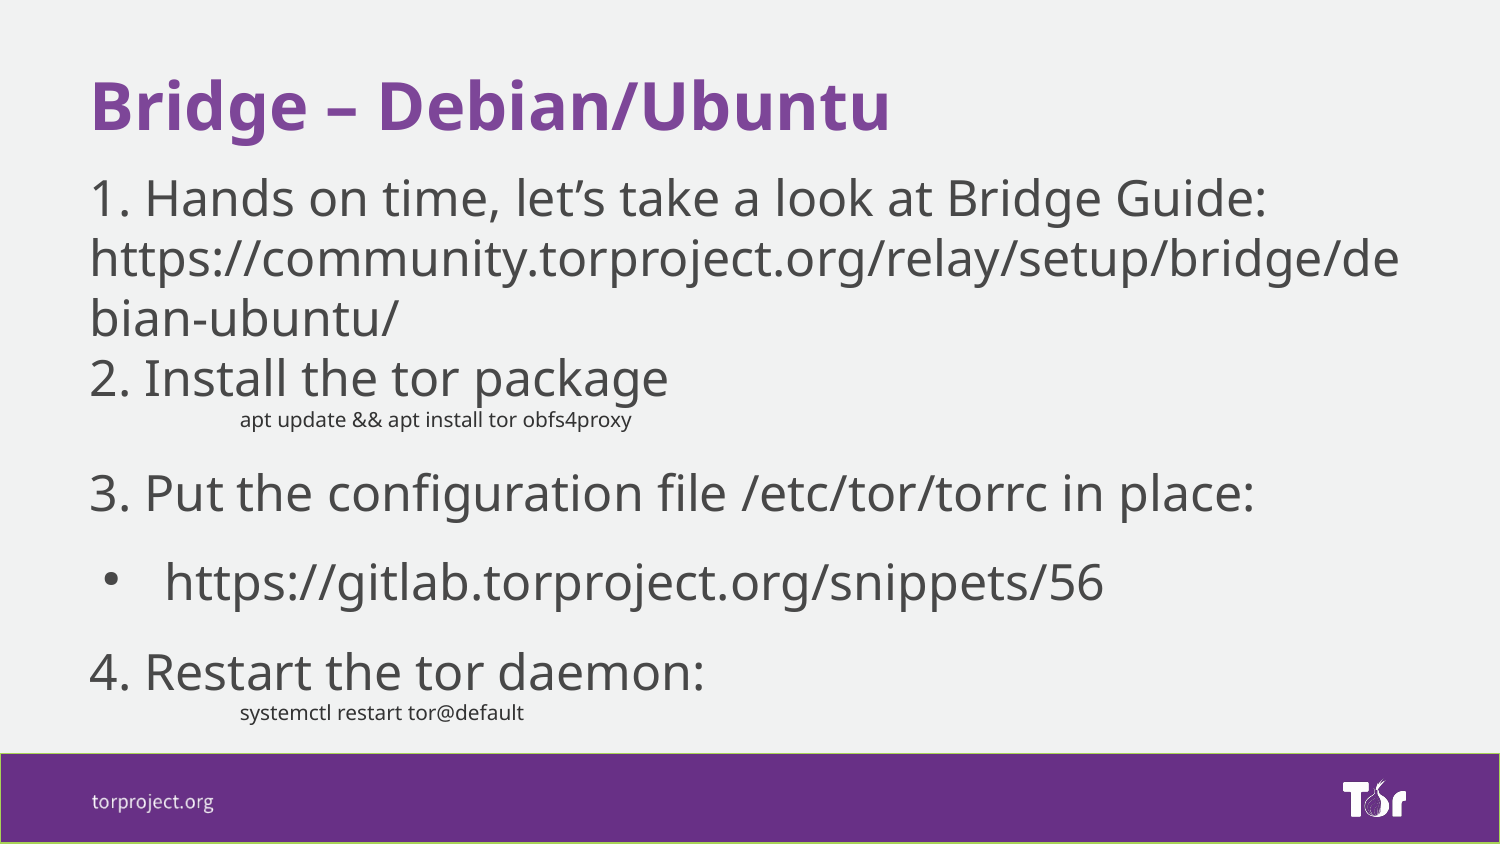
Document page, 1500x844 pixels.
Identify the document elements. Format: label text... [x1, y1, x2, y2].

text_box 1. Hands on time, let’s take a look at Bridge Guide: https://community.torproject.org/relay/setup/bridge/debian-ubuntu/ 2. Install the tor package apt update && apt install tor obfs4proxy 3. Put the configuration file /etc/tor/torrc in place: https://gitlab.torproject.org/snippets/56 4. Restart the tor daemon: systemctl restart tor@default [75, 159, 1425, 716]
picture [1343, 778, 1406, 817]
text_box Bridge – Debian/Ubuntu [75, 33, 1425, 159]
picture [75, 780, 604, 821]
